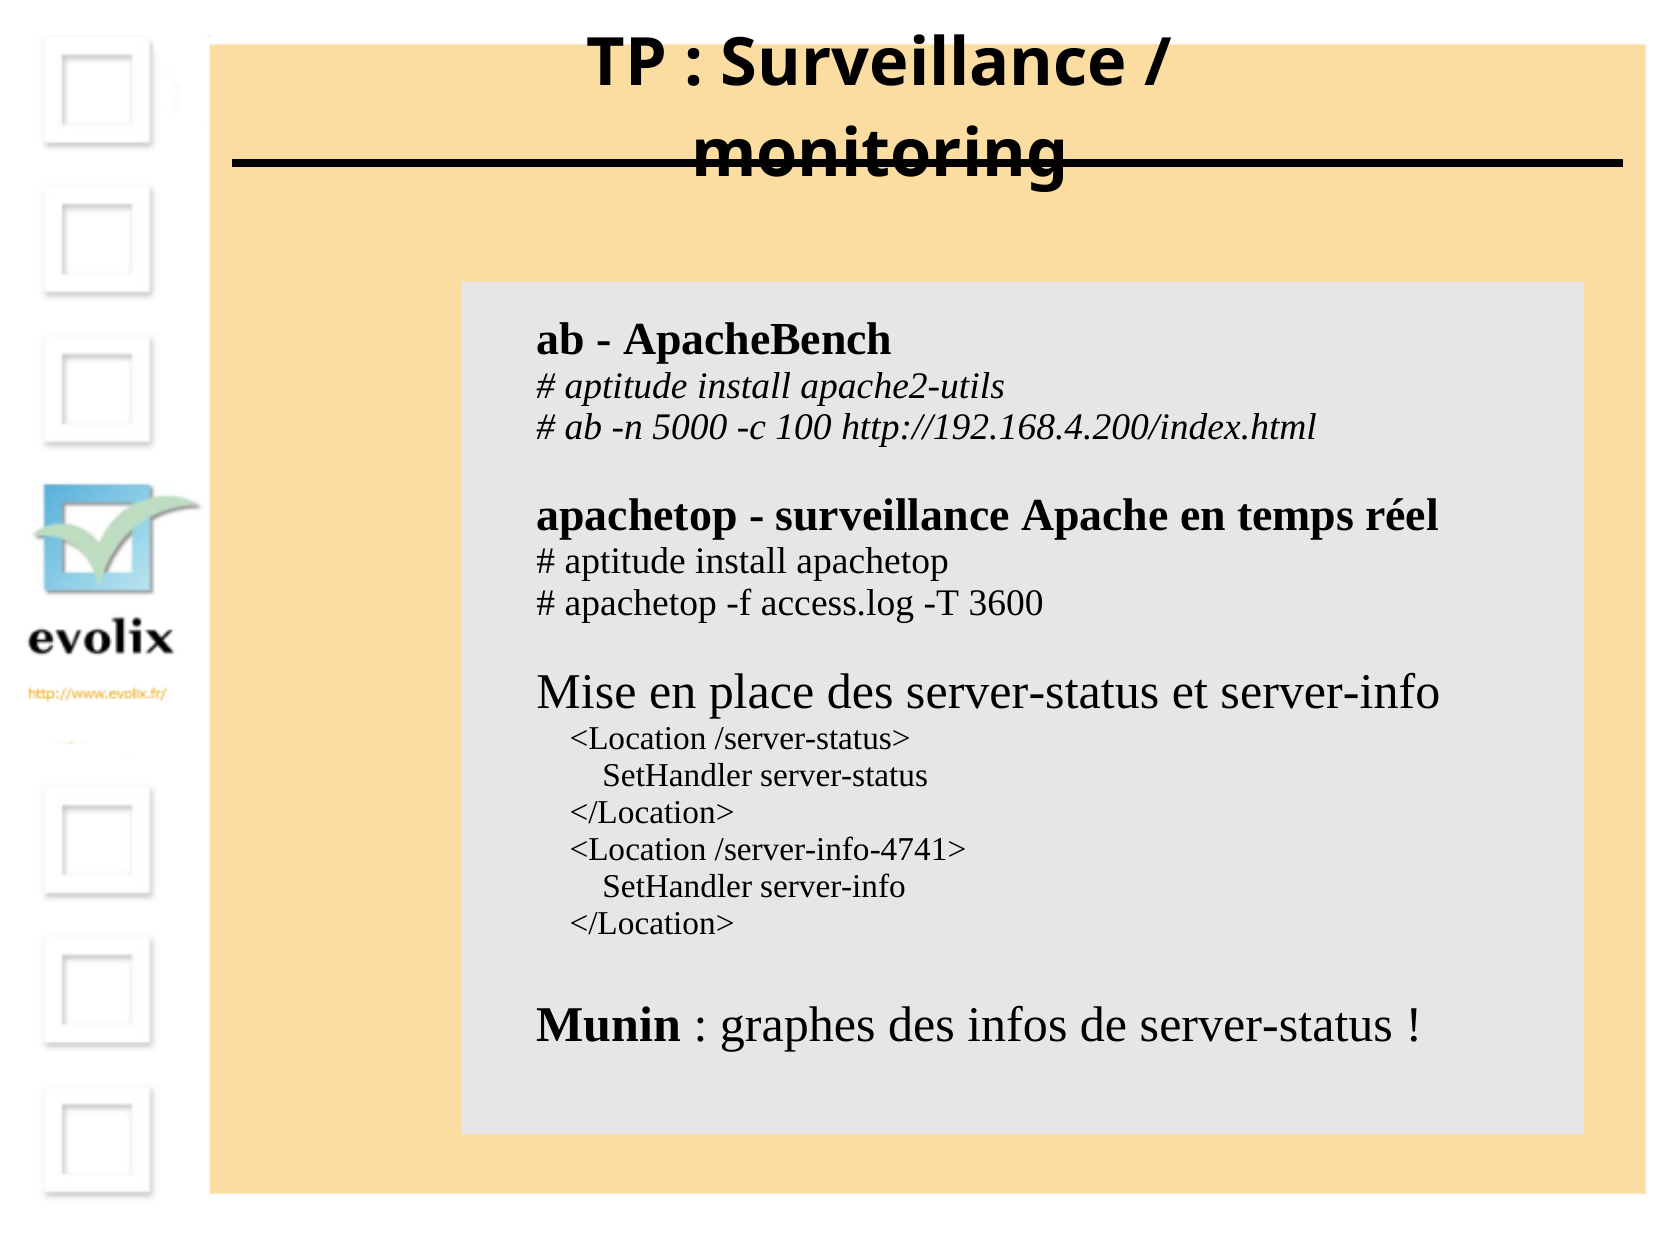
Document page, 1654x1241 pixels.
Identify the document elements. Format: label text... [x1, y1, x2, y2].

picture [0, 35, 1654, 1204]
title TP : Surveillance / monitoring [392, 16, 1367, 160]
subtitle [349, 160, 1546, 410]
text_box ab - ApacheBench # aptitude install apache2-utils # ab -n 5000 -c 100 http://192.168.4.200/index.html apachetop - surveillance Apache en temps réel # aptitude install apachetop # apachetop -f access.log -T 3600 Mise en place des server-status et server-info <Location /server-status> SetHandler server-status </Location> <Location /server-info-4741> SetHandler server-info </Location> Munin : graphes des infos de server-status ! [461, 281, 1584, 1135]
